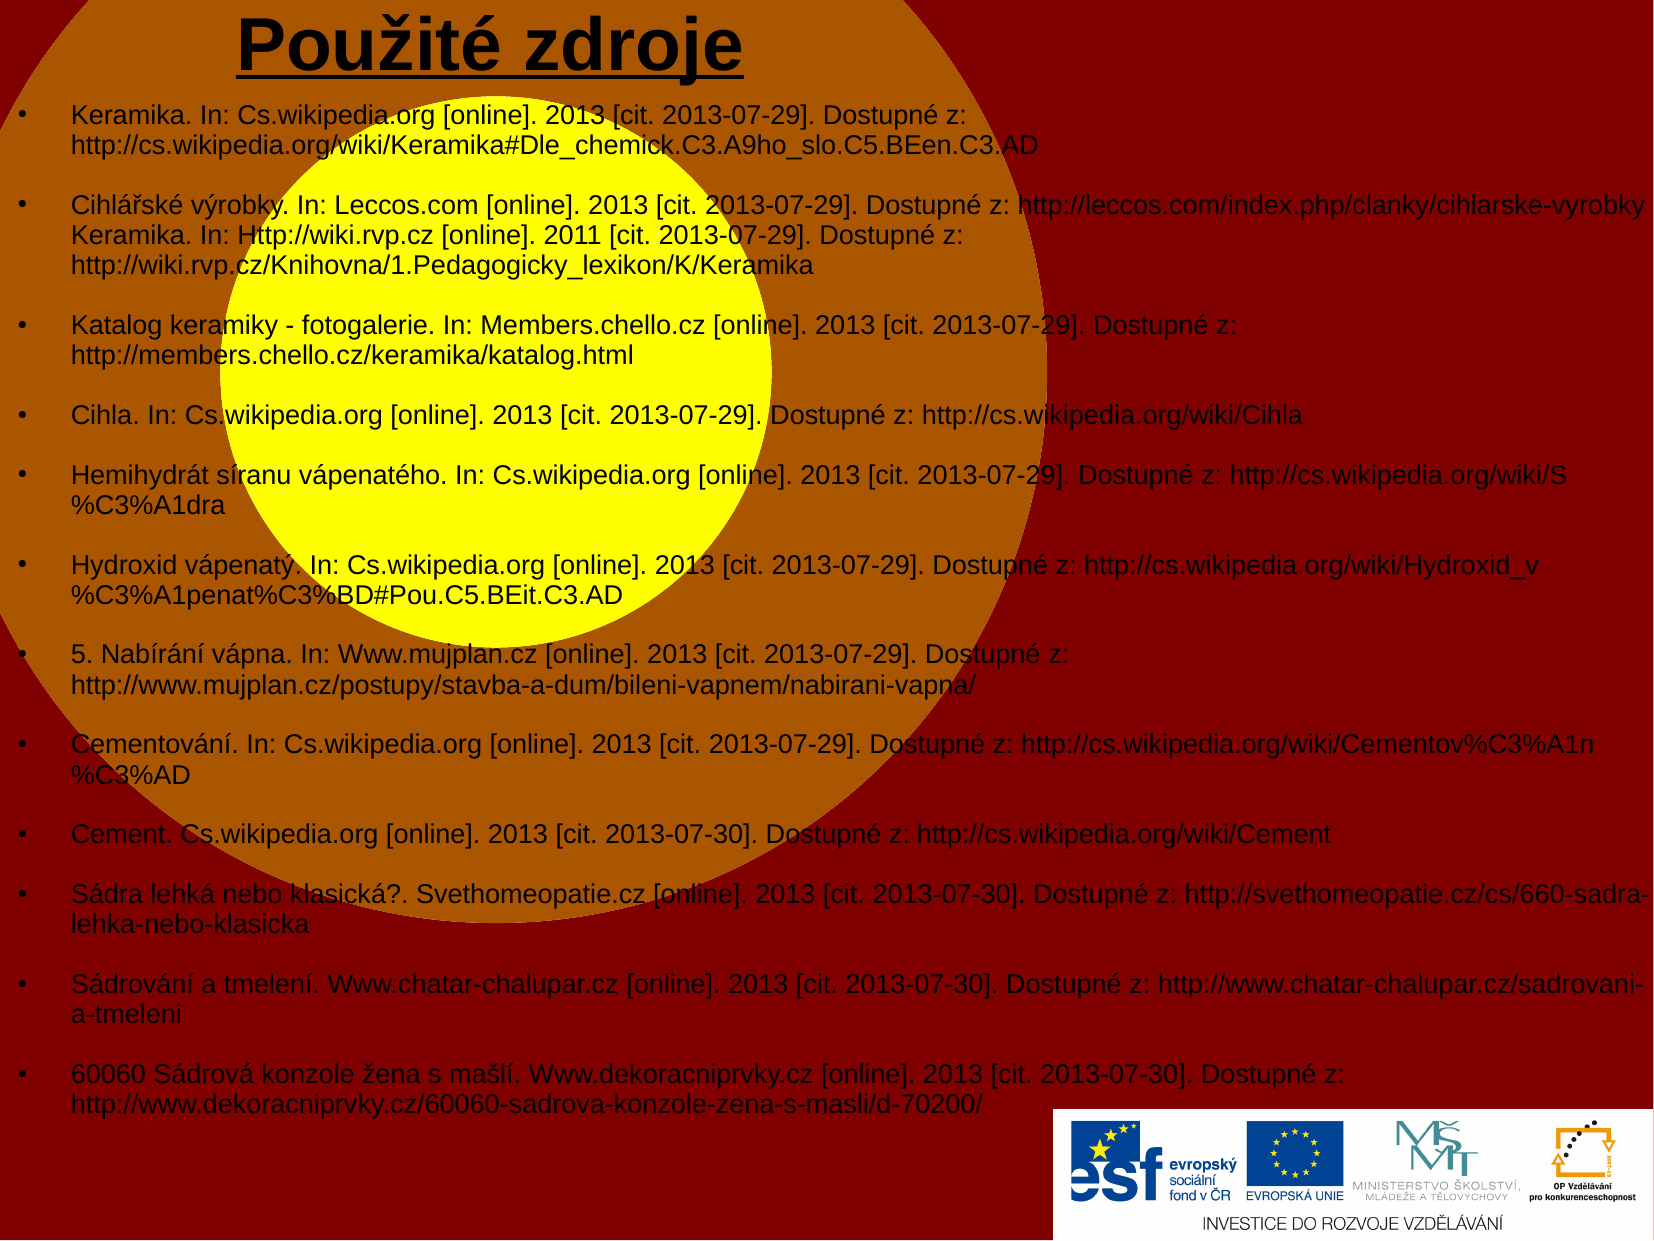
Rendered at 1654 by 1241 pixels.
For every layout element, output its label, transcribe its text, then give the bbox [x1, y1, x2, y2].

list Keramika. In: Cs.wikipedia.org [online]. 2013 [cit. 2013-07-29]. Dostupné z: http://cs.wikipedia.org/wiki/Keramika#Dle_chemick.C3.A9ho_slo.C5.BEen.C3.AD Cihlářské výrobky. In: Leccos.com [online]. 2013 [cit. 2013-07-29]. Dostupné z: http://leccos.com/index.php/clanky/cihlarske-vyrobky Keramika. In: Http://wiki.rvp.cz [online]. 2011 [cit. 2013-07-29]. Dostupné z: http://wiki.rvp.cz/Knihovna/1.Pedagogicky_lexikon/K/Keramika Katalog keramiky - fotogalerie. In: Members.chello.cz [online]. 2013 [cit. 2013-07-29]. Dostupné z: http://members.chello.cz/keramika/katalog.html Cihla. In: Cs.wikipedia.org [online]. 2013 [cit. 2013-07-29]. Dostupné z: http://cs.wikipedia.org/wiki/Cihla Hemihydrát síranu vápenatého. In: Cs.wikipedia.org [online]. 2013 [cit. 2013-07-29]. Dostupné z: http://cs.wikipedia.org/wiki/S%C3%A1dra Hydroxid vápenatý. In: Cs.wikipedia.org [online]. 2013 [cit. 2013-07-29]. Dostupné z: http://cs.wikipedia.org/wiki/Hydroxid_v%C3%A1penat%C3%BD#Pou.C5.BEit.C3.AD 5. Nabírání vápna. In: Www.mujplan.cz [online]. 2013 [cit. 2013-07-29]. Dostupné z: http://www.mujplan.cz/postupy/stavba-a-dum/bileni-vapnem/nabirani-vapna/ Cementování. In: Cs.wikipedia.org [online]. 2013 [cit. 2013-07-29]. Dostupné z: http://cs.wikipedia.org/wiki/Cementov%C3%A1n%C3%AD Cement. Cs.wikipedia.org [online]. 2013 [cit. 2013-07-30]. Dostupné z: http://cs.wikipedia.org/wiki/Cement Sádra lehká nebo klasická?. Svethomeopatie.cz [online]. 2013 [cit. 2013-07-30]. Dostupné z: http://svethomeopatie.cz/cs/660-sadra-lehka-nebo-klasicka Sádrování a tmelení. Www.chatar-chalupar.cz [online]. 2013 [cit. 2013-07-30]. Dostupné z: http://www.chatar-chalupar.cz/sadrovani-a-tmeleni 60060 Sádrová konzole žena s mašlí. Www.dekoracniprvky.cz [online]. 2013 [cit. 2013-07-30]. Dostupné z: http://www.dekoracniprvky.cz/60060-sadrova-konzole-zena-s-masli/d-70200/ [0, 99, 1654, 1174]
picture [1053, 1109, 1654, 1241]
title Použité zdroje [236, 0, 1654, 99]
